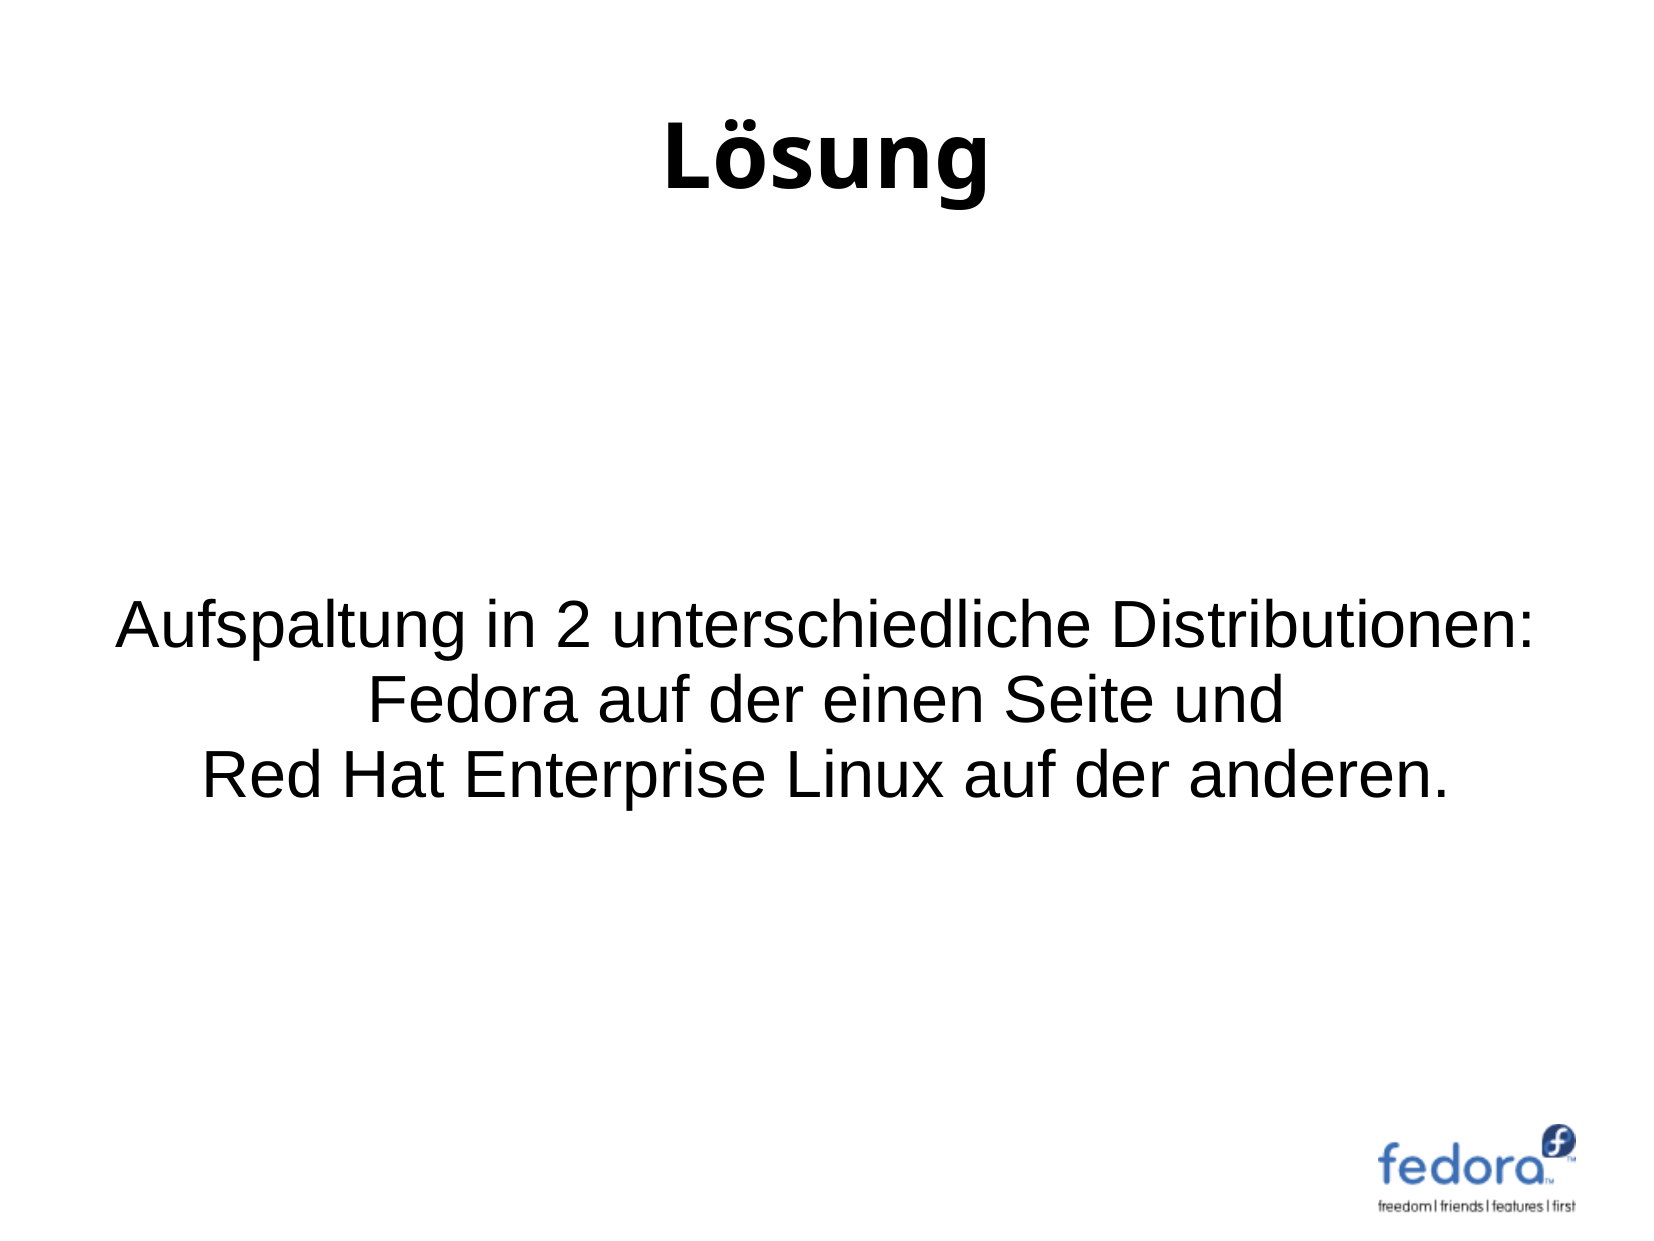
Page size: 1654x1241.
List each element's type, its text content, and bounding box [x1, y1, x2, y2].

picture [1378, 1124, 1576, 1214]
title Lösung [82, 49, 1571, 257]
subtitle Aufspaltung in 2 unterschiedliche Distributionen: Fedora auf der einen Seite und Red Hat Enterprise Linux auf der anderen. [82, 290, 1571, 1109]
